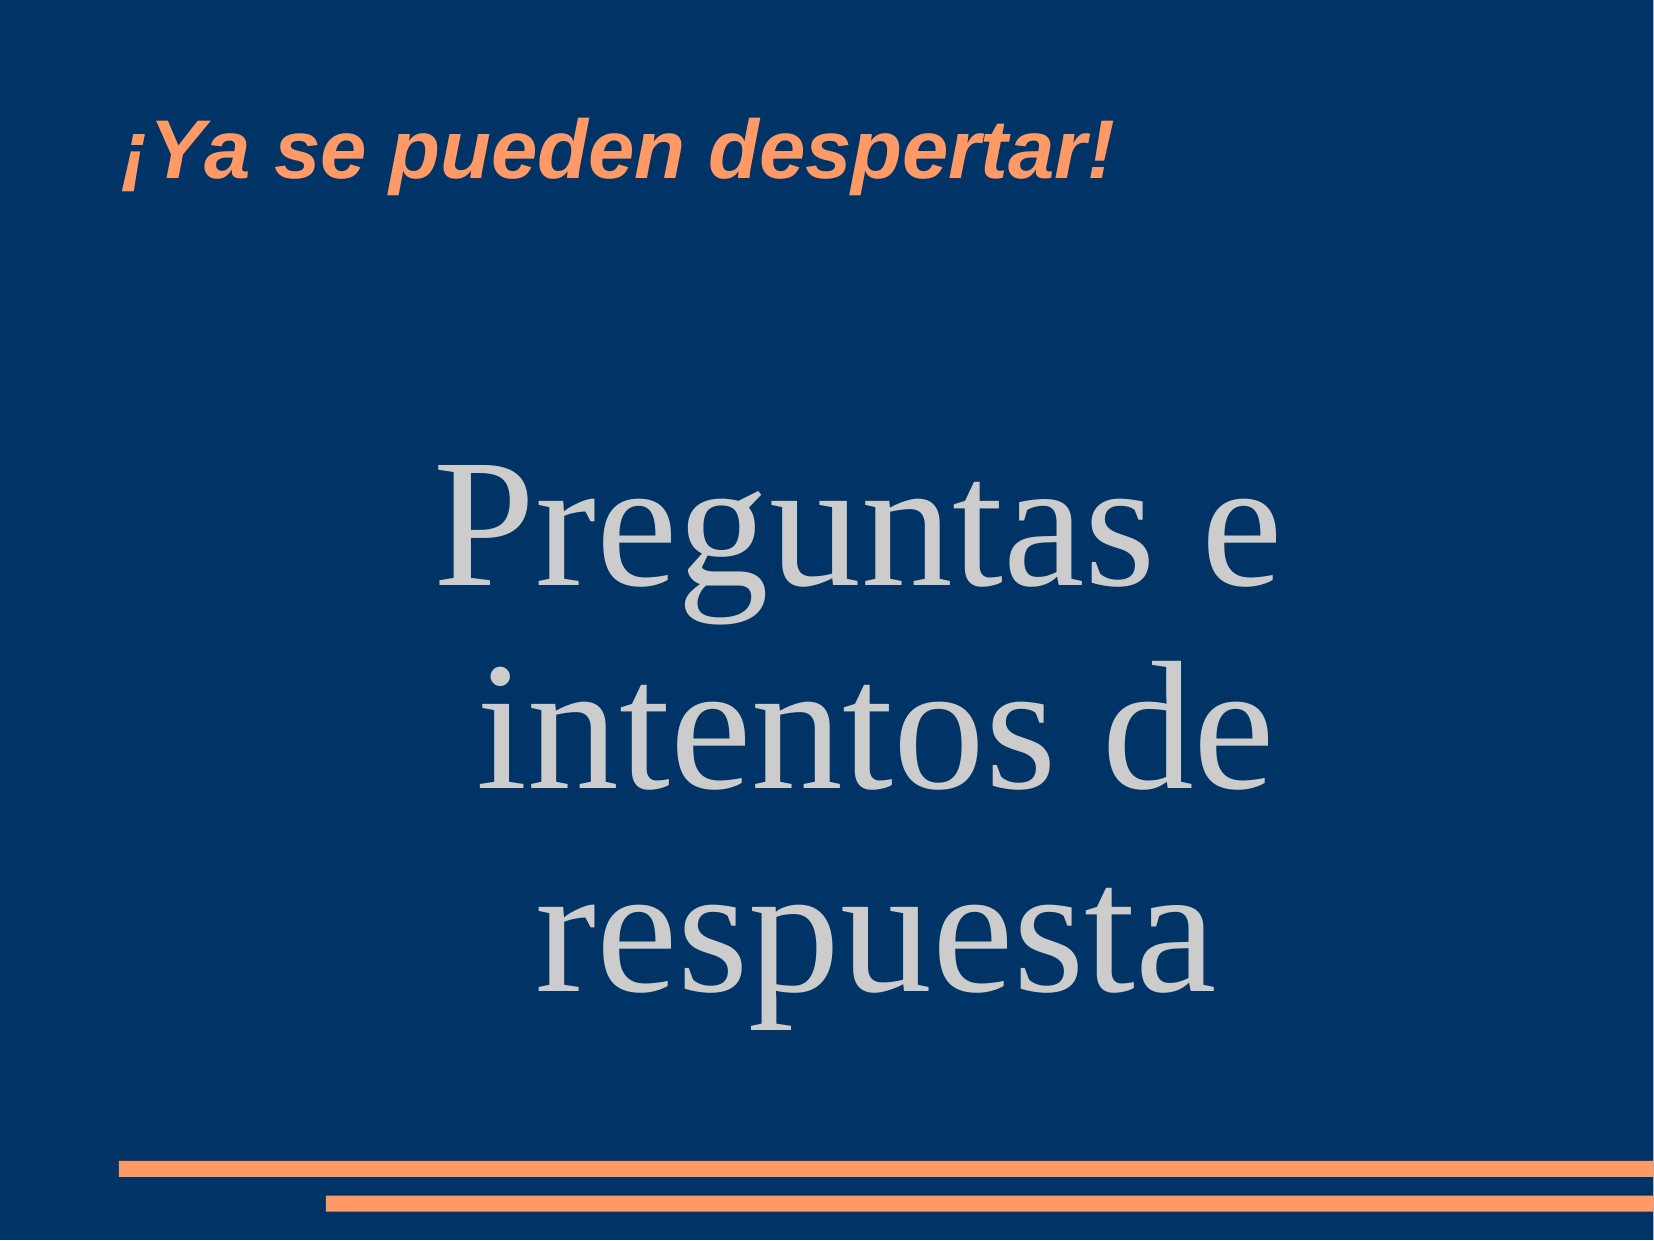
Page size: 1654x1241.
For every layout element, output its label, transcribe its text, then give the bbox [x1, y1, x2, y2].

title ¡Ya se pueden despertar! [121, 46, 1534, 254]
subtitle Preguntas e intentos de respuesta [121, 322, 1561, 1133]
